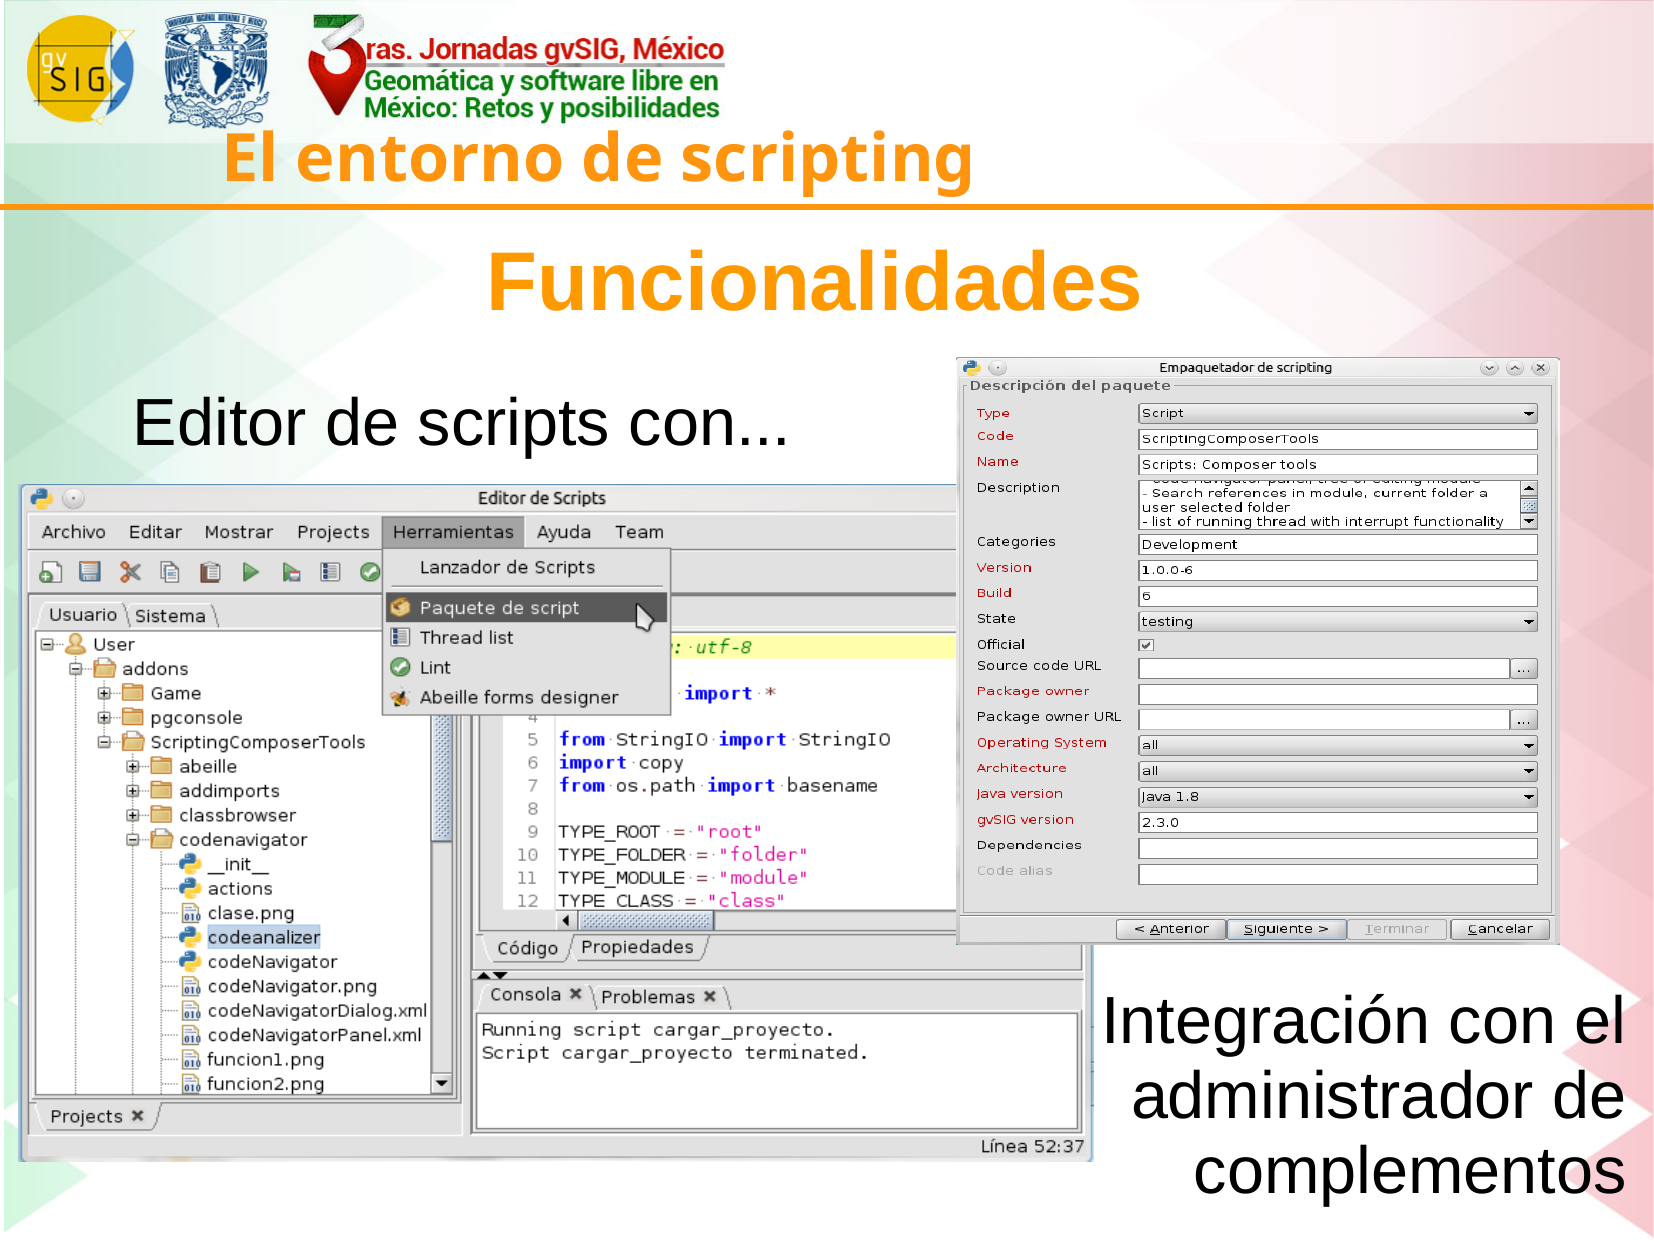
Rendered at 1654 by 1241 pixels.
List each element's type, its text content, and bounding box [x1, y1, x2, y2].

text_box Funcionalidades [23, 228, 1607, 337]
title El entorno de scripting [0, 0, 1654, 207]
text_box Editor de scripts con... Integración con el administrador de complementos [118, 377, 1642, 1216]
picture [4, 210, 1654, 1240]
